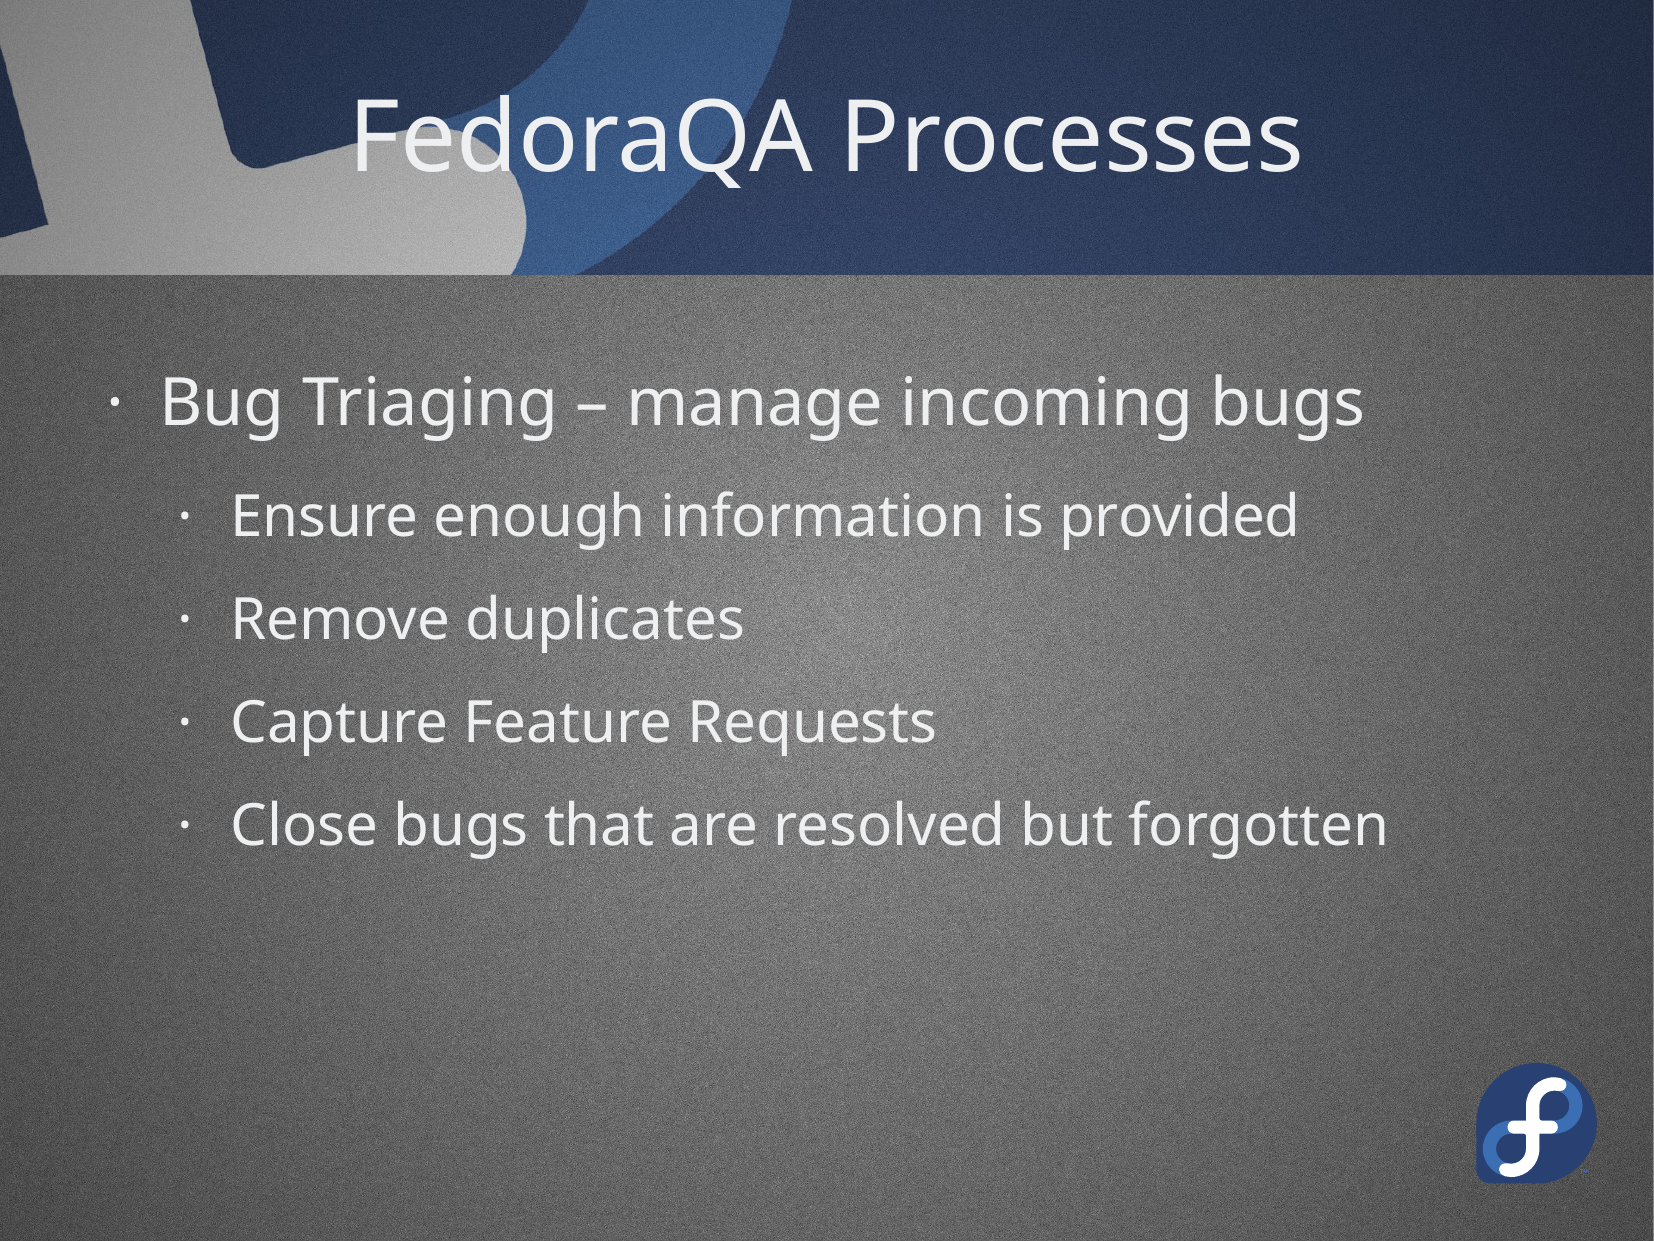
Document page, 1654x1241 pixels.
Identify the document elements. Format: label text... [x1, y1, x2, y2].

picture [0, 0, 1654, 1241]
title FedoraQA Processes [88, 29, 1565, 237]
list Bug Triaging – manage incoming bugs Ensure enough information is provided Remove duplicates Capture Feature Requests Close bugs that are resolved but forgotten [88, 354, 1565, 1063]
